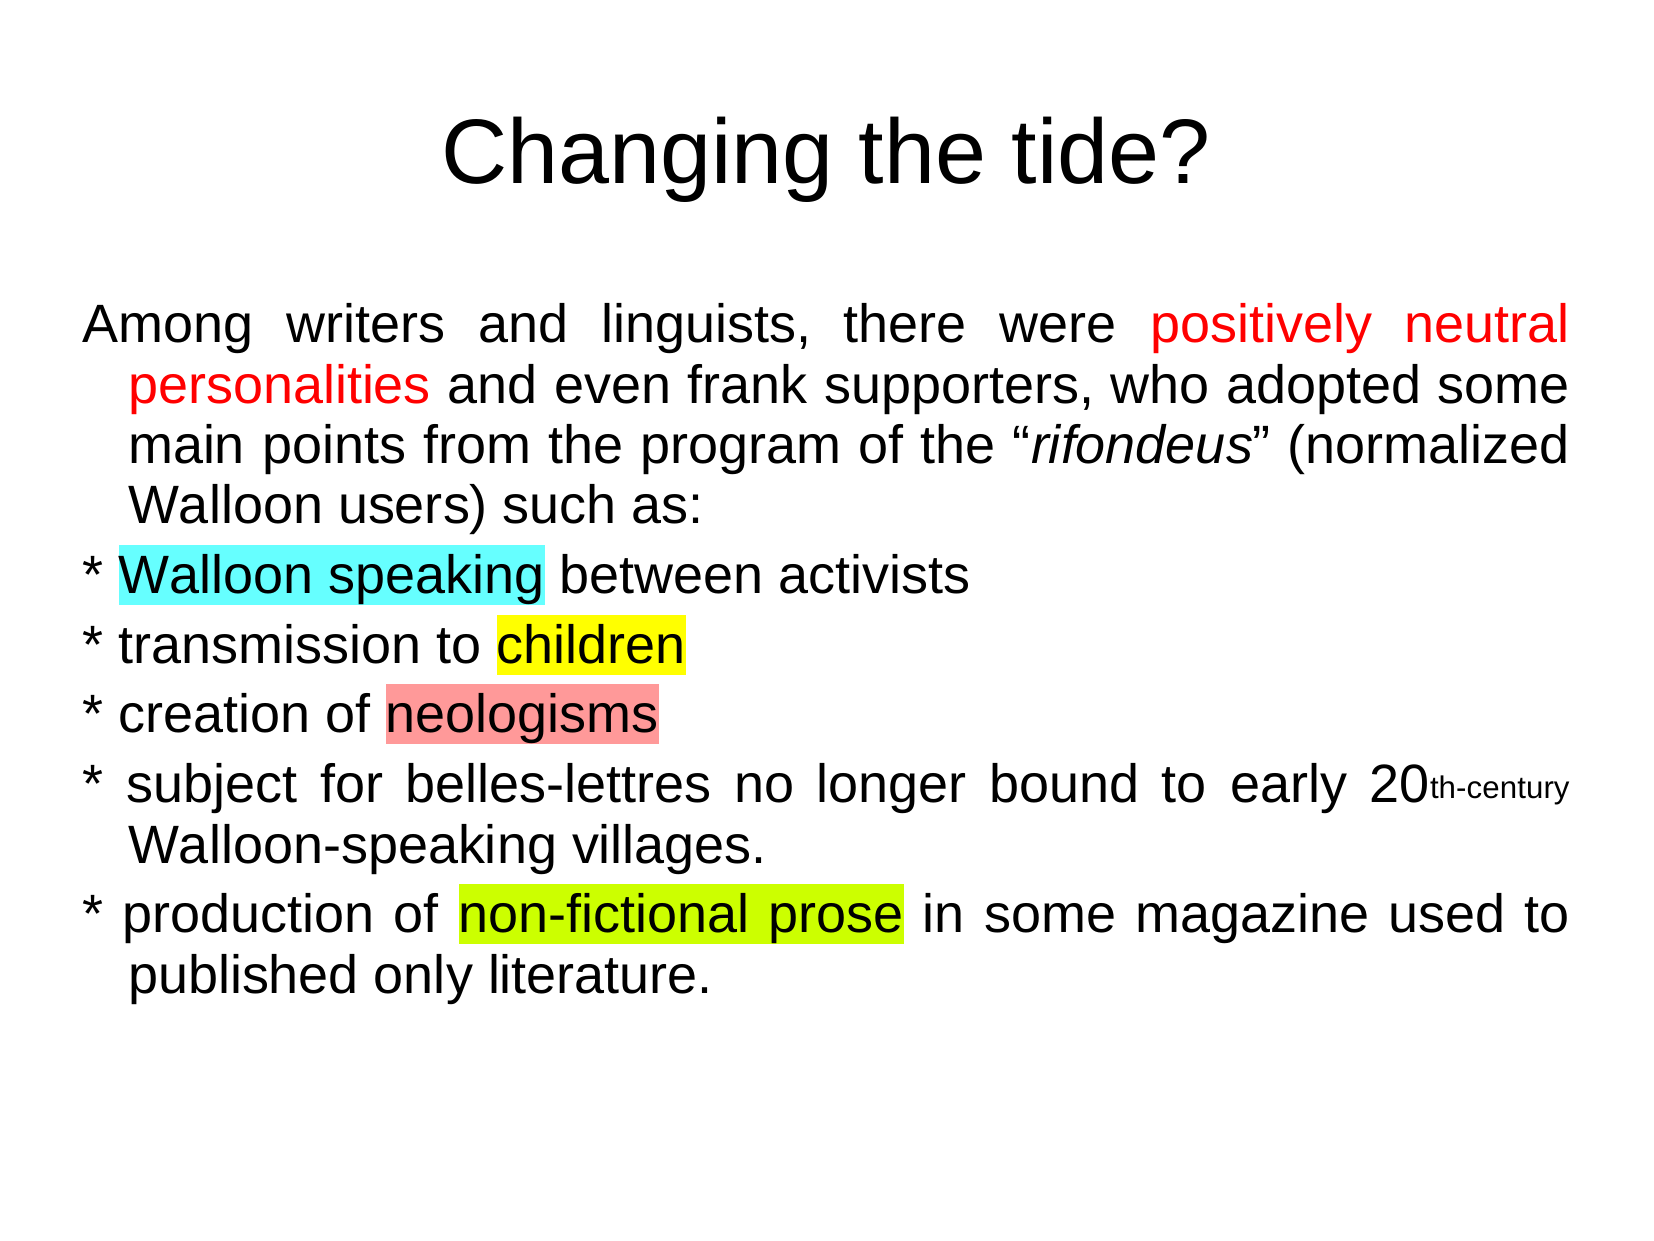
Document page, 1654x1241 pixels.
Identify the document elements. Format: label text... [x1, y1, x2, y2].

title Changing the tide? [82, 49, 1571, 256]
list Among writers and linguists, there were positively neutral personalities and even frank supporters, who adopted some main points from the program of the “rifondeus” (normalized Walloon users) such as: * Walloon speaking between activists * transmission to children * creation of neologisms * subject for belles-lettres no longer bound to early 20th-century Walloon-speaking villages. * production of non-fictional prose in some magazine used to published only literature. [82, 290, 1571, 1009]
